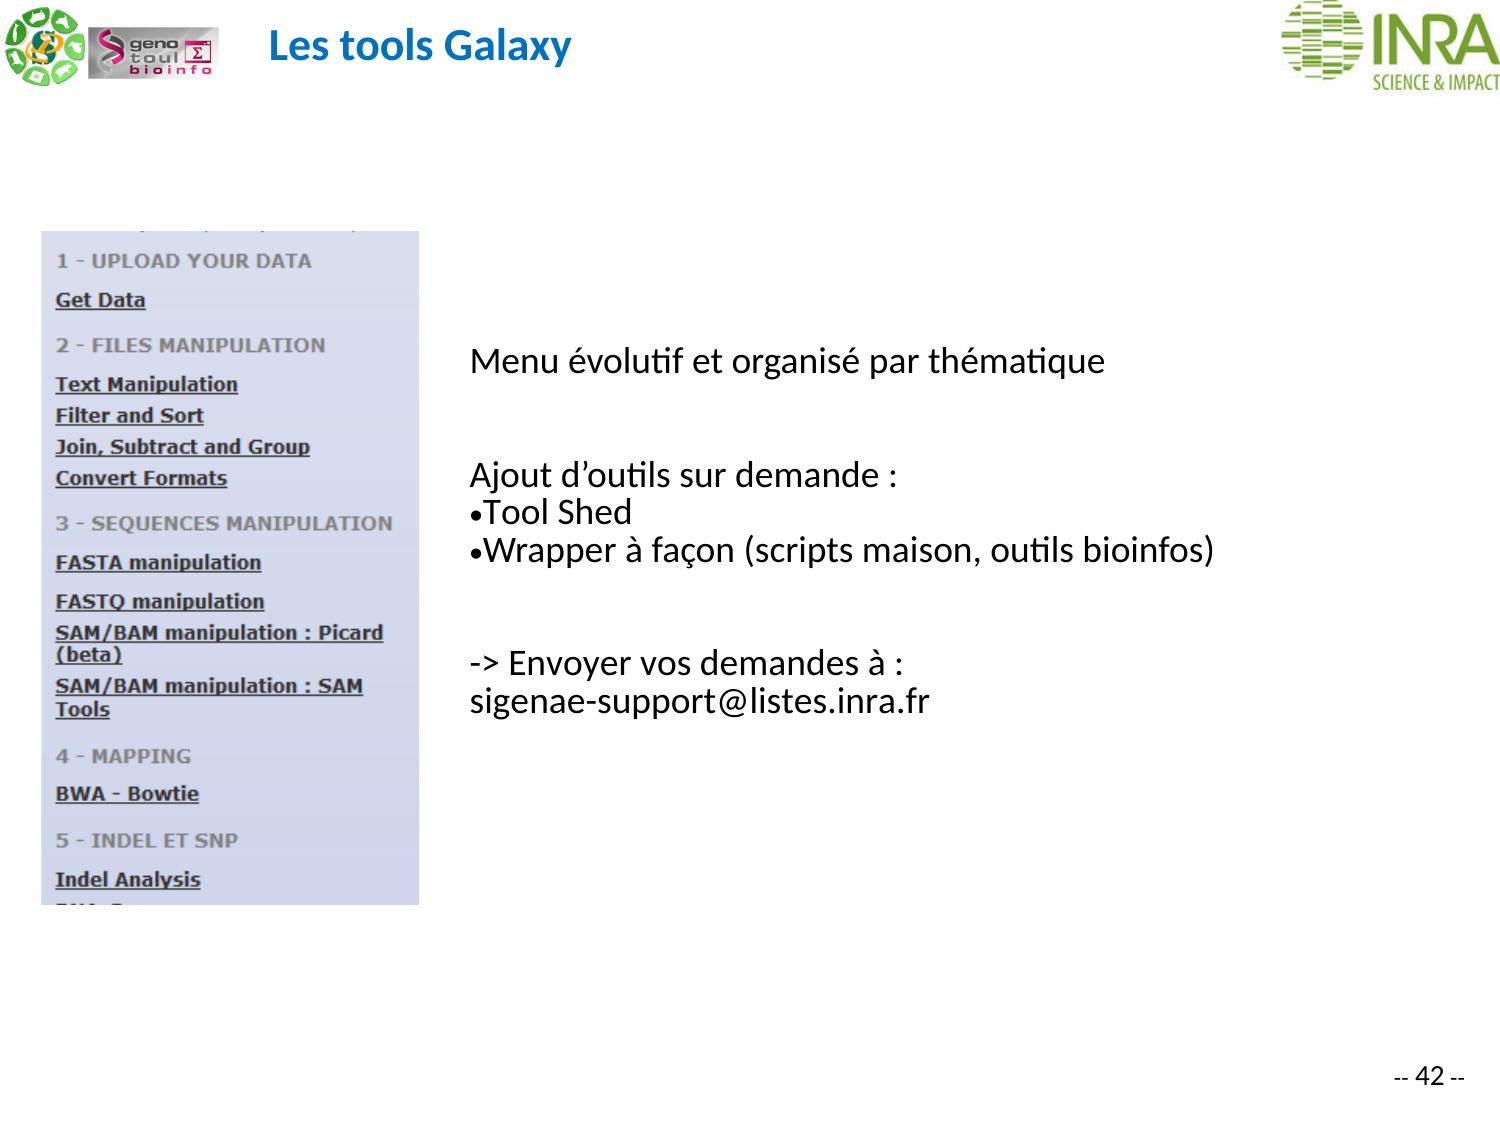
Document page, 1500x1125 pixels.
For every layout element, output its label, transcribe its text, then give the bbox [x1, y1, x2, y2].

picture [5, 7, 85, 86]
text_box Les tools Galaxy [253, 19, 1270, 90]
text_box Menu évolutif et organisé par thématique Ajout d’outils sur demande : Tool Shed Wrapper à façon (scripts maison, outils bioinfos) -> Envoyer vos demandes à : sigenae-support@listes.inra.fr [454, 338, 1500, 811]
picture [88, 27, 219, 79]
picture [1281, 0, 1500, 110]
picture [41, 231, 420, 905]
